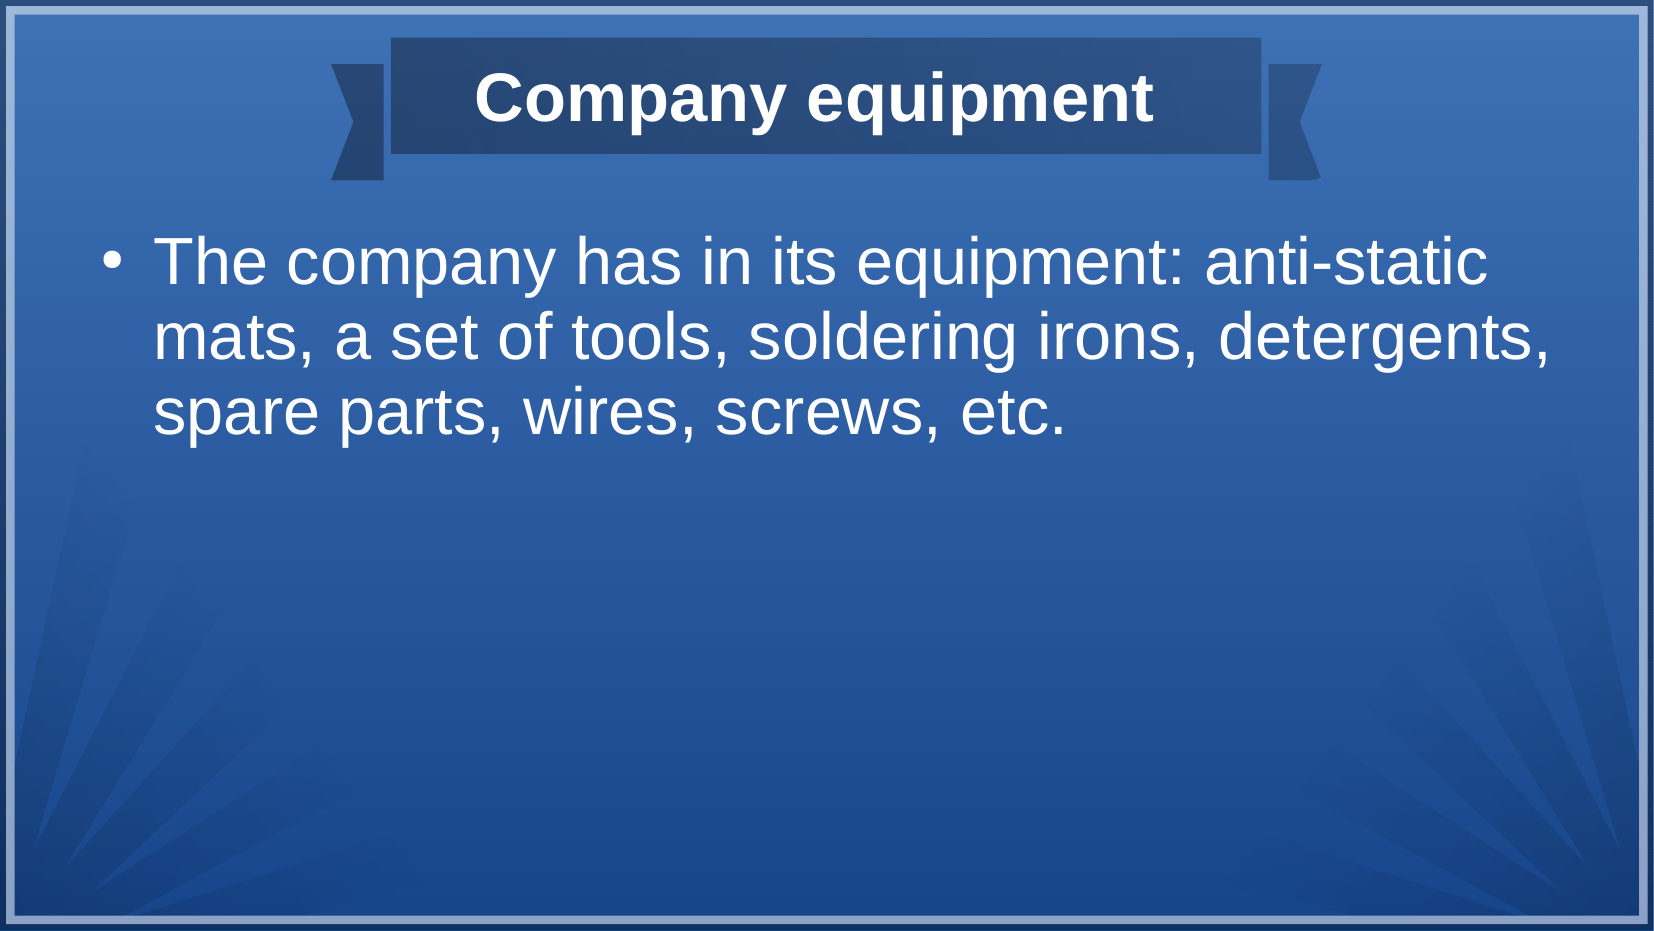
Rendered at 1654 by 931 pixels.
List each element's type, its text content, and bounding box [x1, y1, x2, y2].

list The company has in its equipment: anti-static mats, a set of tools, soldering irons, detergents, spare parts, wires, screws, etc. [82, 224, 1571, 848]
title Company equipment [377, 58, 1252, 213]
